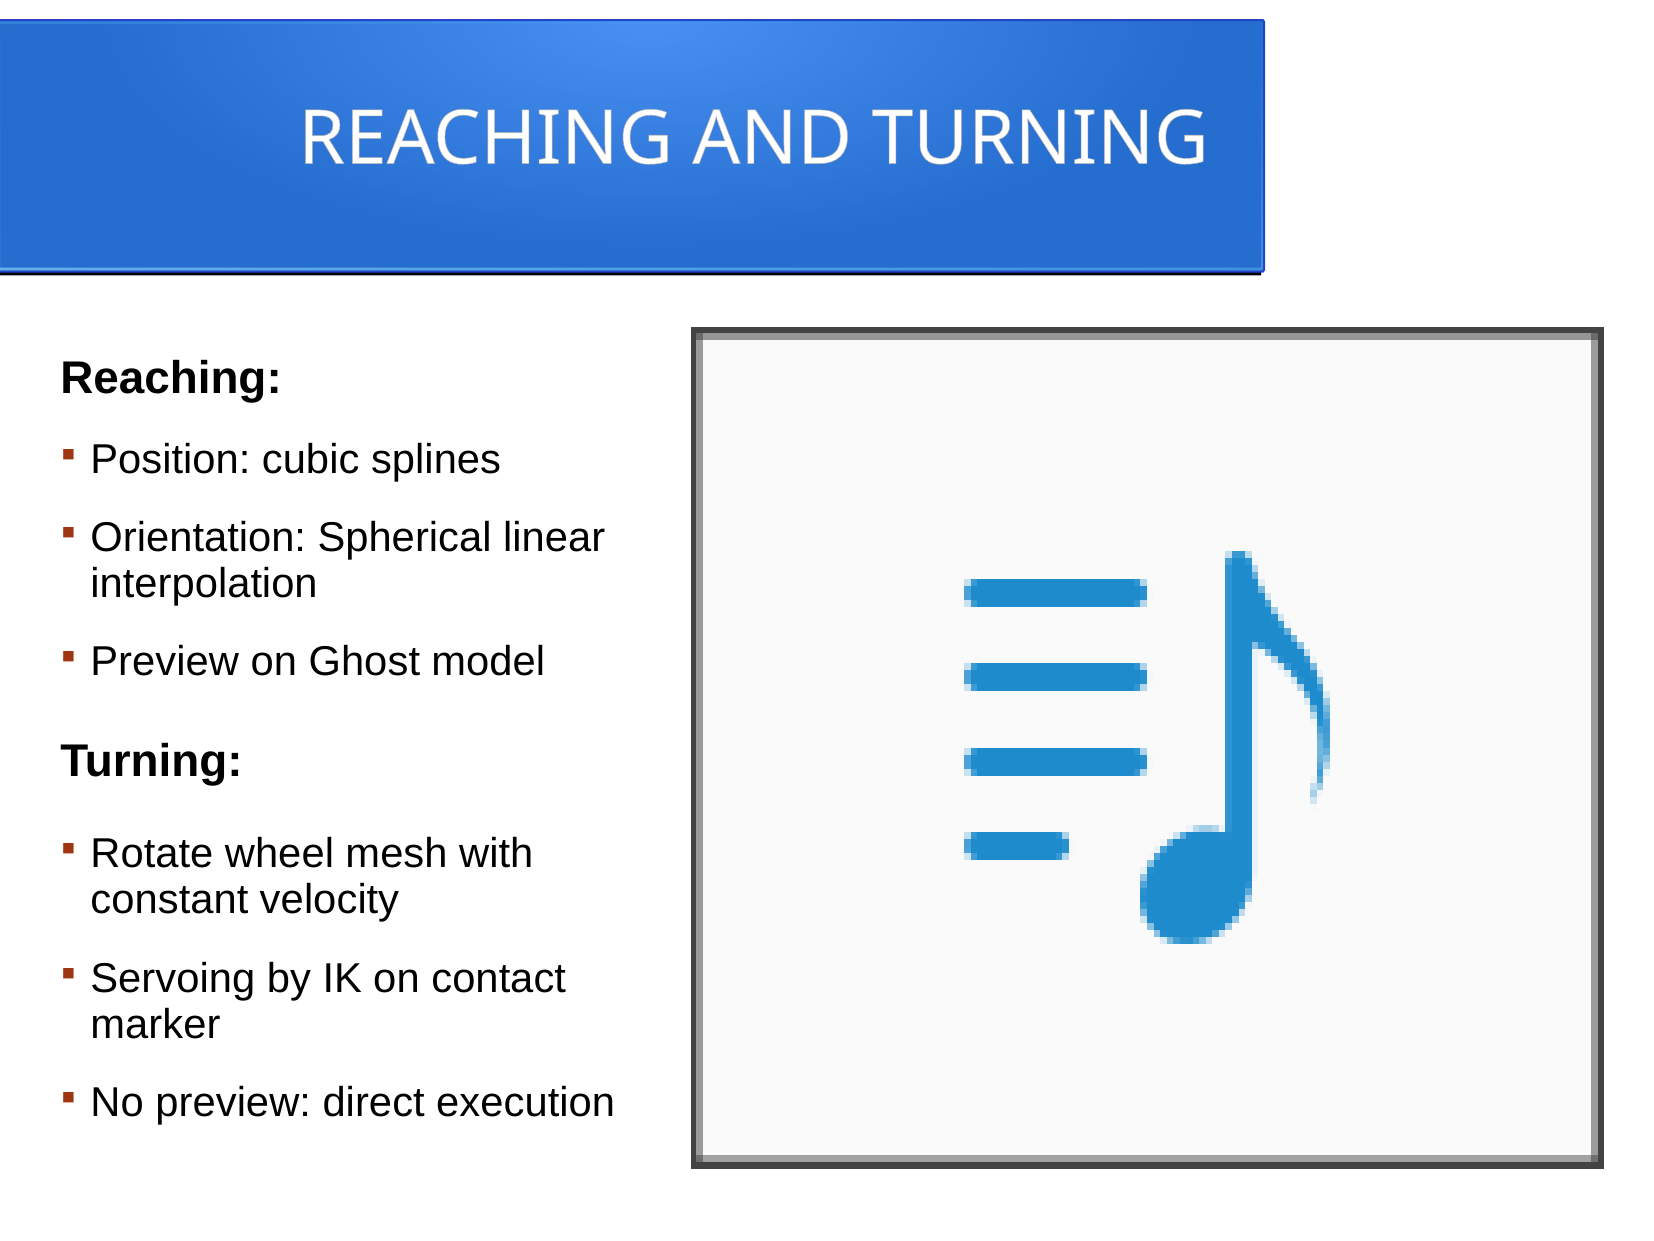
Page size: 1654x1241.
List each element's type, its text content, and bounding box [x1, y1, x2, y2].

text_box Reaching and turning [42, 92, 1210, 180]
text_box [690, 325, 1606, 1171]
list Reaching: Position: cubic splines Orientation: Spherical linear interpolation Preview on Ghost model Turning: Rotate wheel mesh with constant velocity Servoing by IK on contact marker No preview: direct execution [45, 345, 661, 1141]
